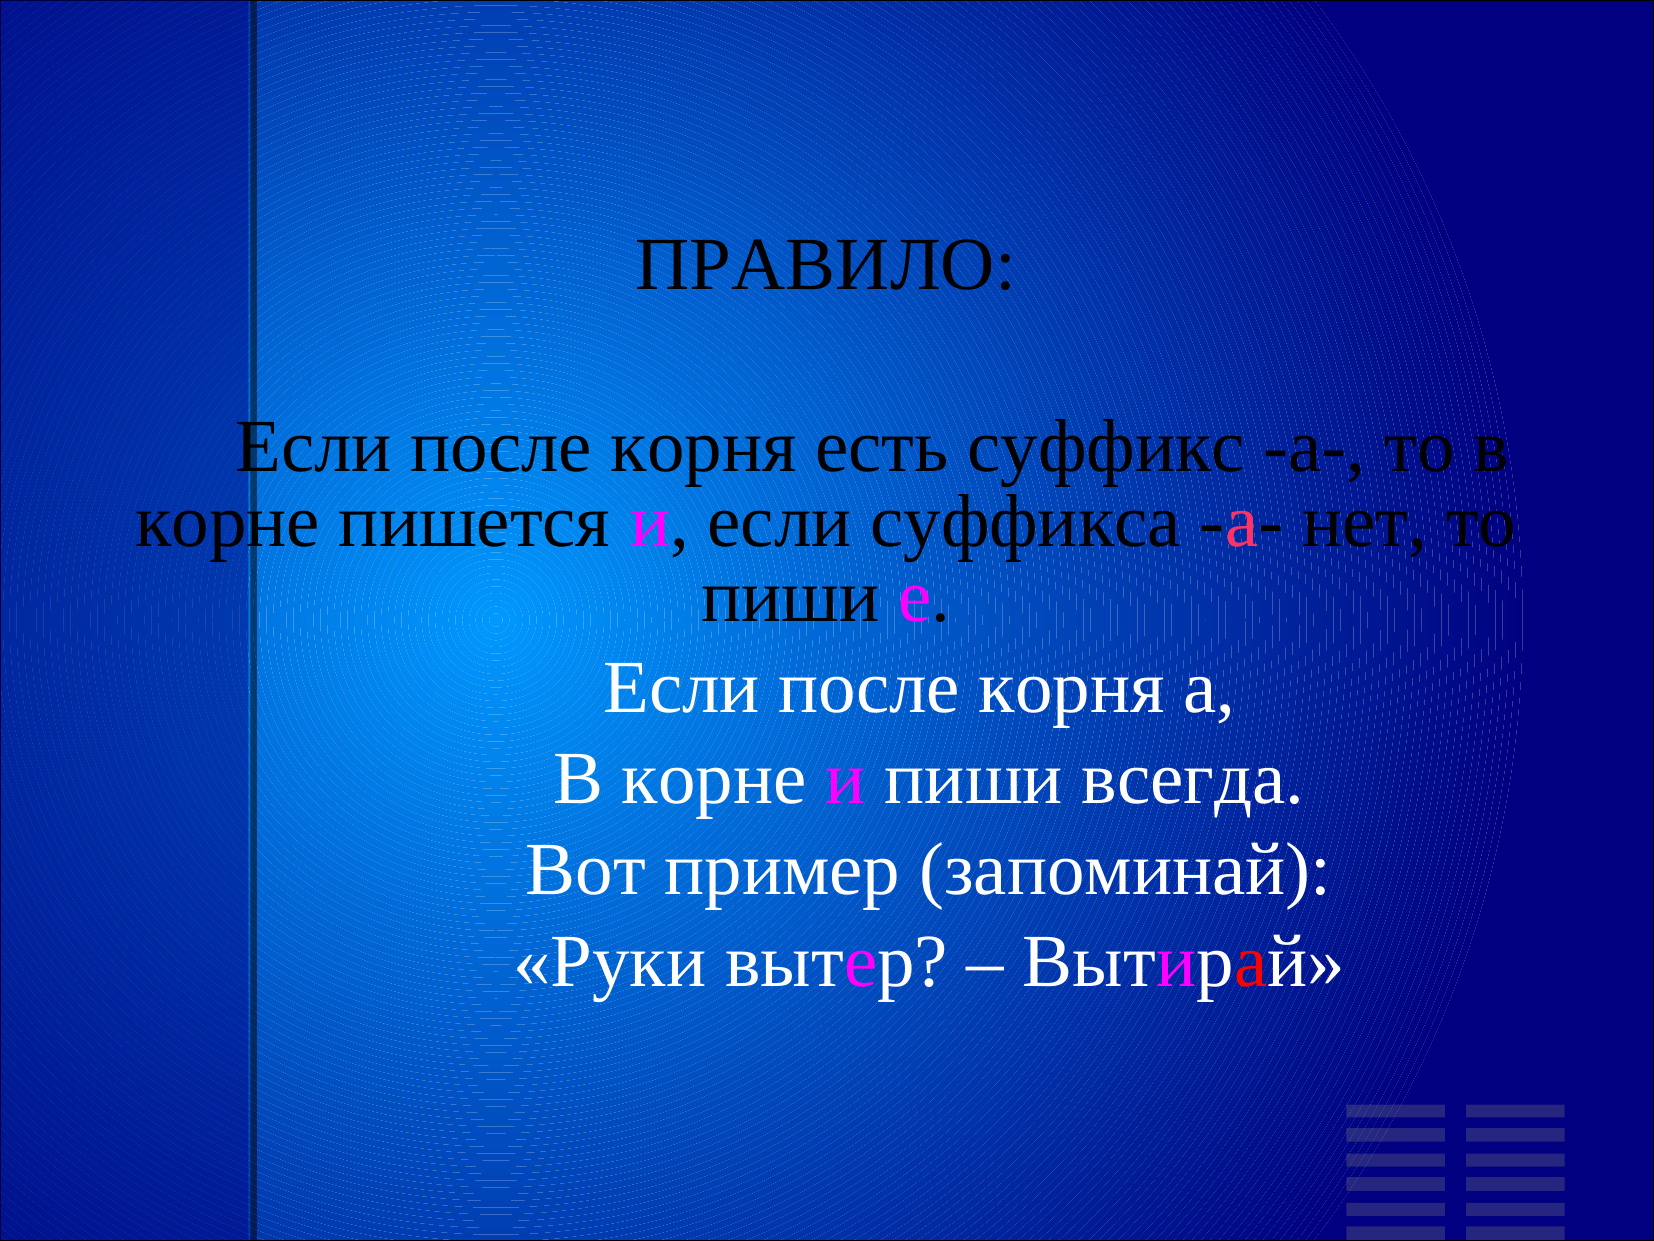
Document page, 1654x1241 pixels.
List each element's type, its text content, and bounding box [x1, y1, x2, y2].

subtitle ПРАВИЛО: Если после корня есть суффикс -а-, то в корне пишется и, если суффикса -а- нет, то пиши е. Если после корня а, В корне и пиши всегда. Вот пример (запоминай): «Руки вытер? – Вытирай» [119, 104, 1533, 1126]
